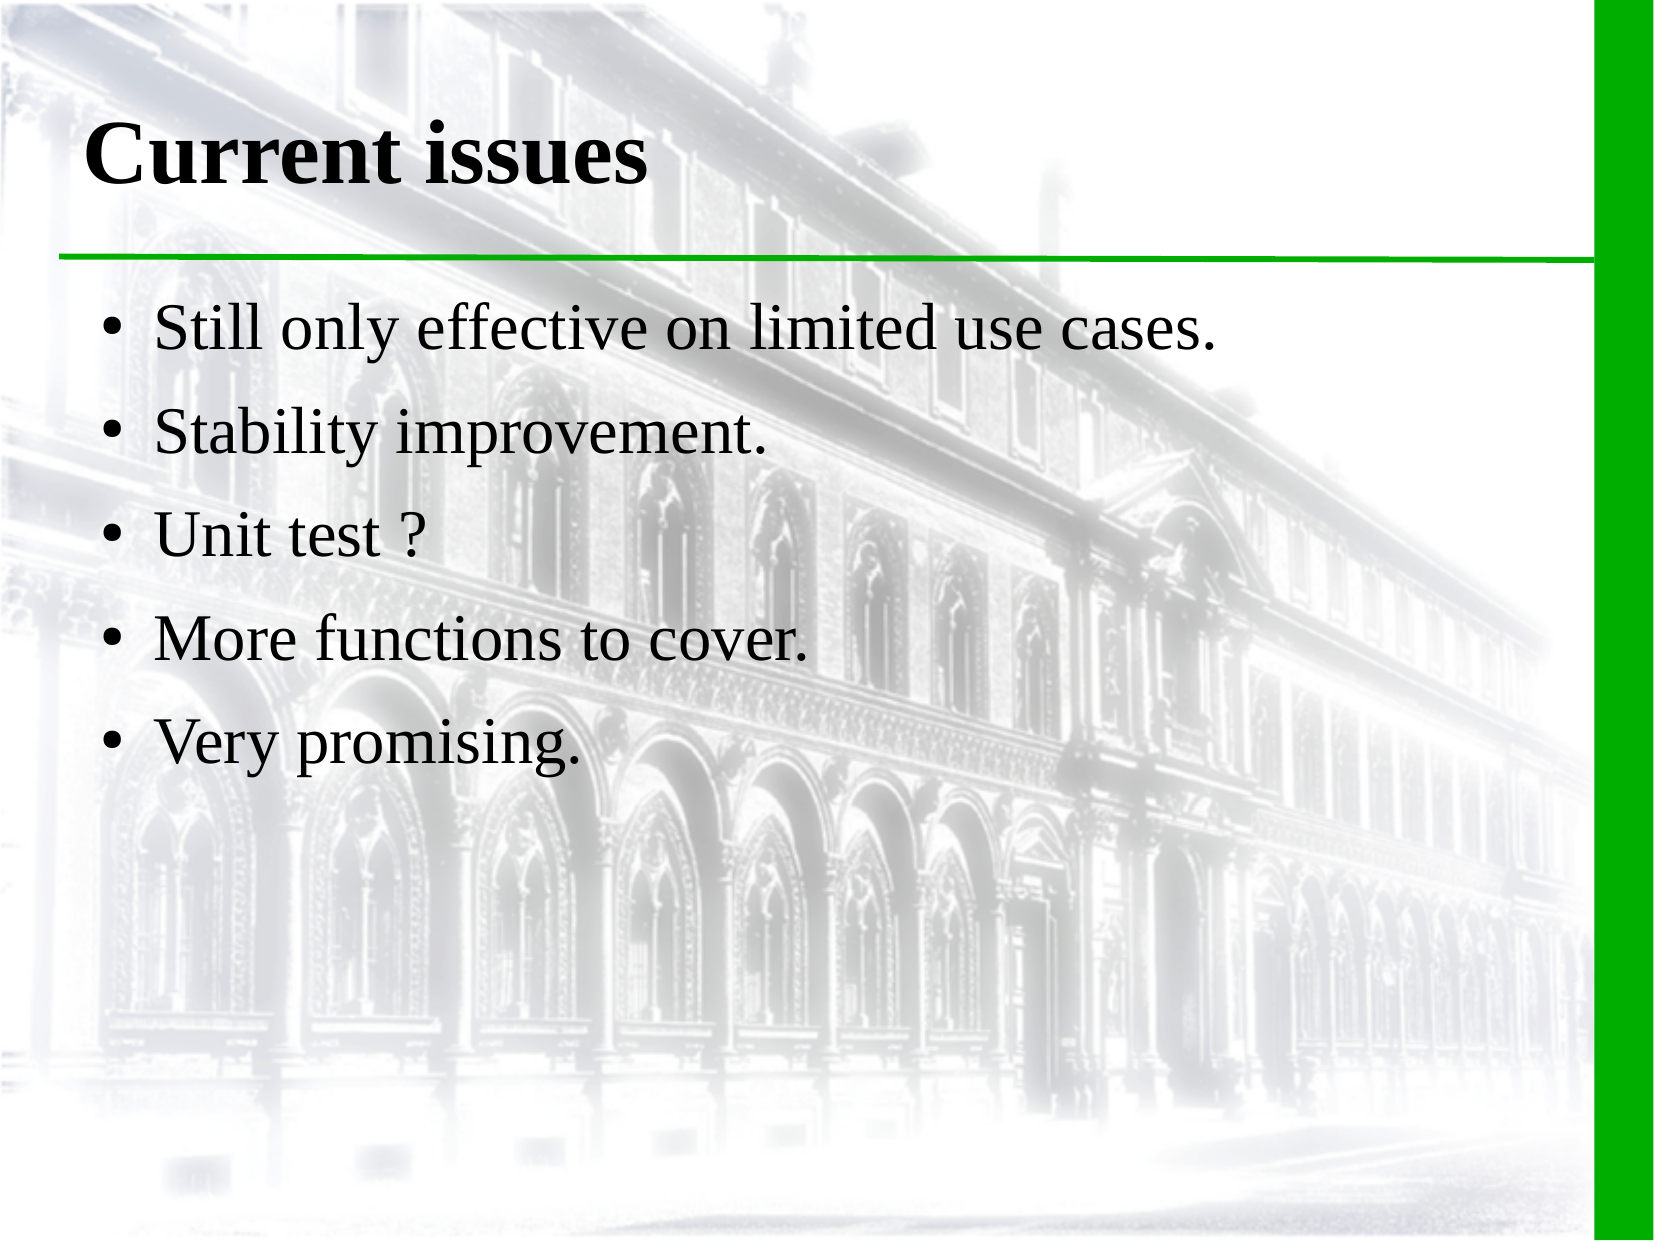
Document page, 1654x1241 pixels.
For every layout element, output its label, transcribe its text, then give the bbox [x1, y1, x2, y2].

title Current issues [82, 49, 1571, 257]
picture [0, 2, 1594, 1241]
list Still only effective on limited use cases. Stability improvement. Unit test ? More functions to cover. Very promising. [82, 290, 1571, 1010]
